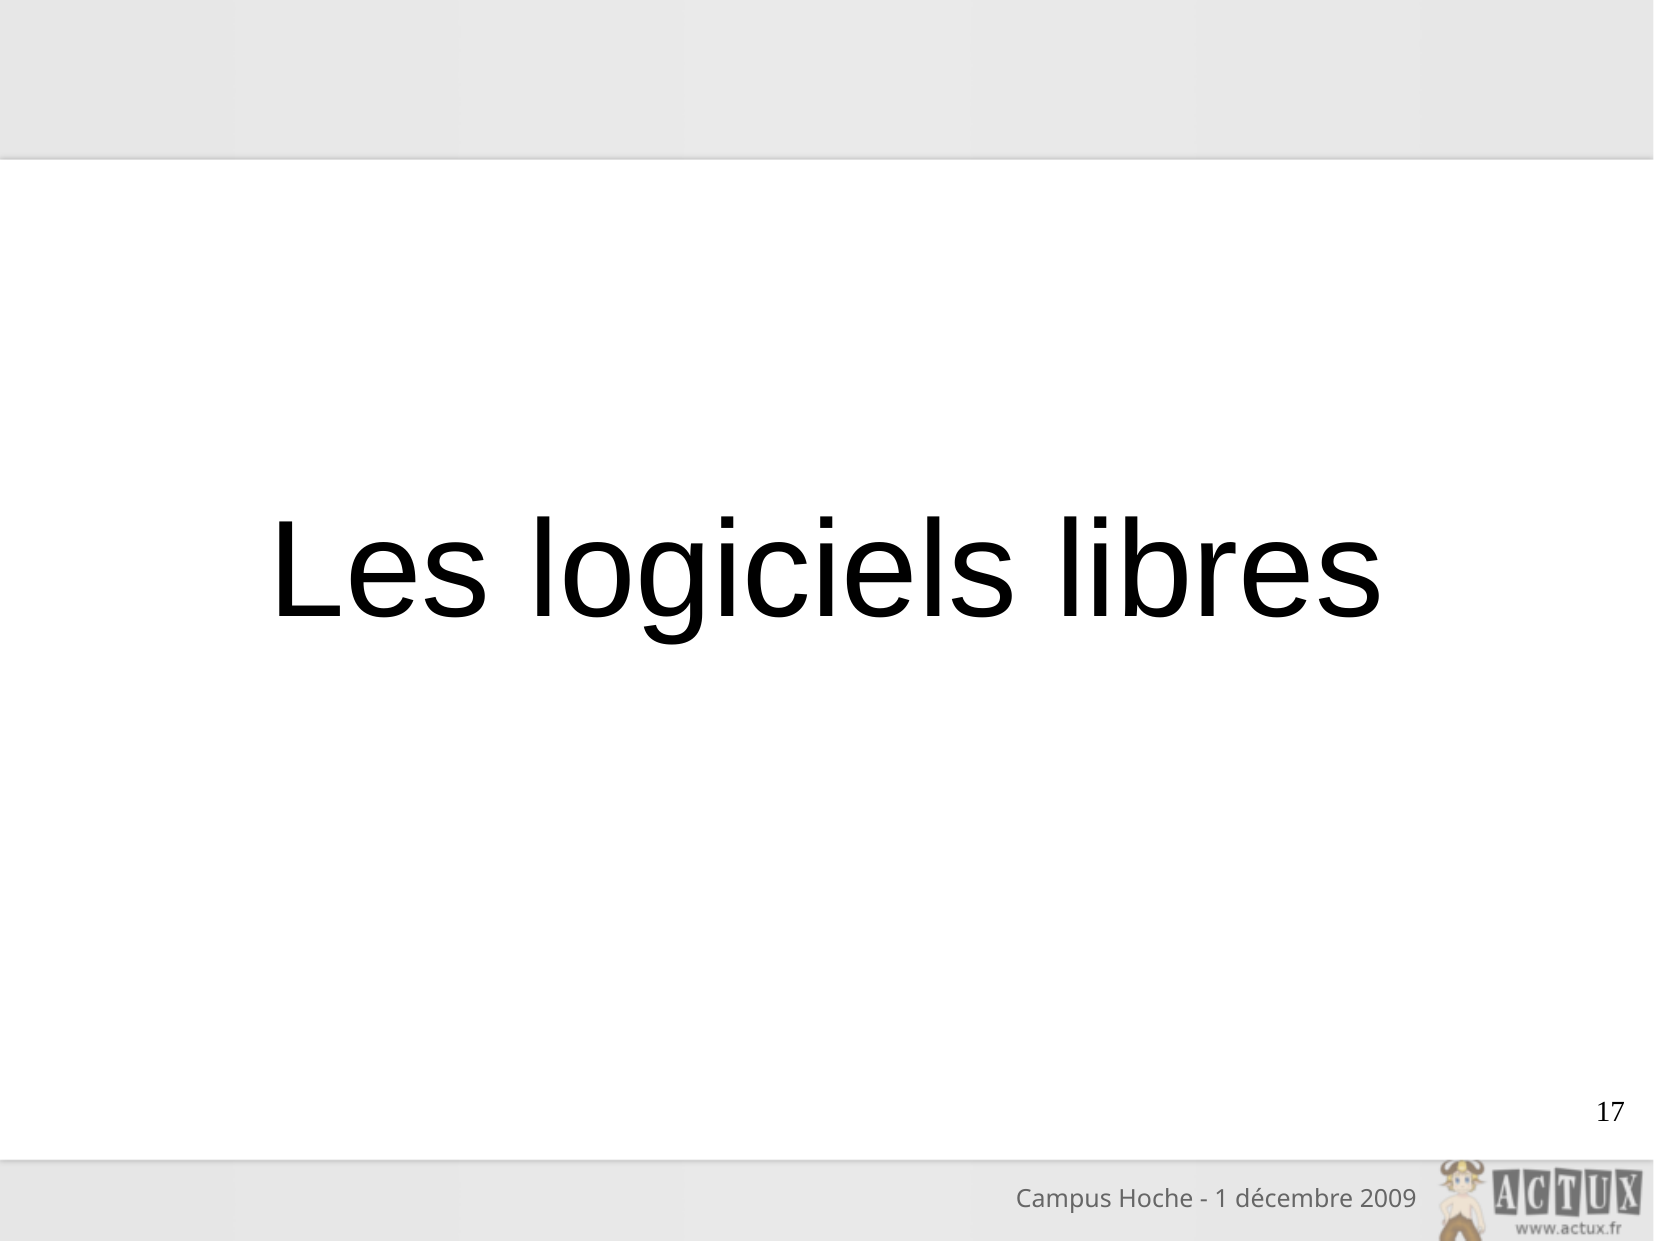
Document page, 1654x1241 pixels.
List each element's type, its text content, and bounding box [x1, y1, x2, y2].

picture [0, 0, 1654, 1241]
subtitle Les logiciels libres [82, 29, 1571, 1109]
